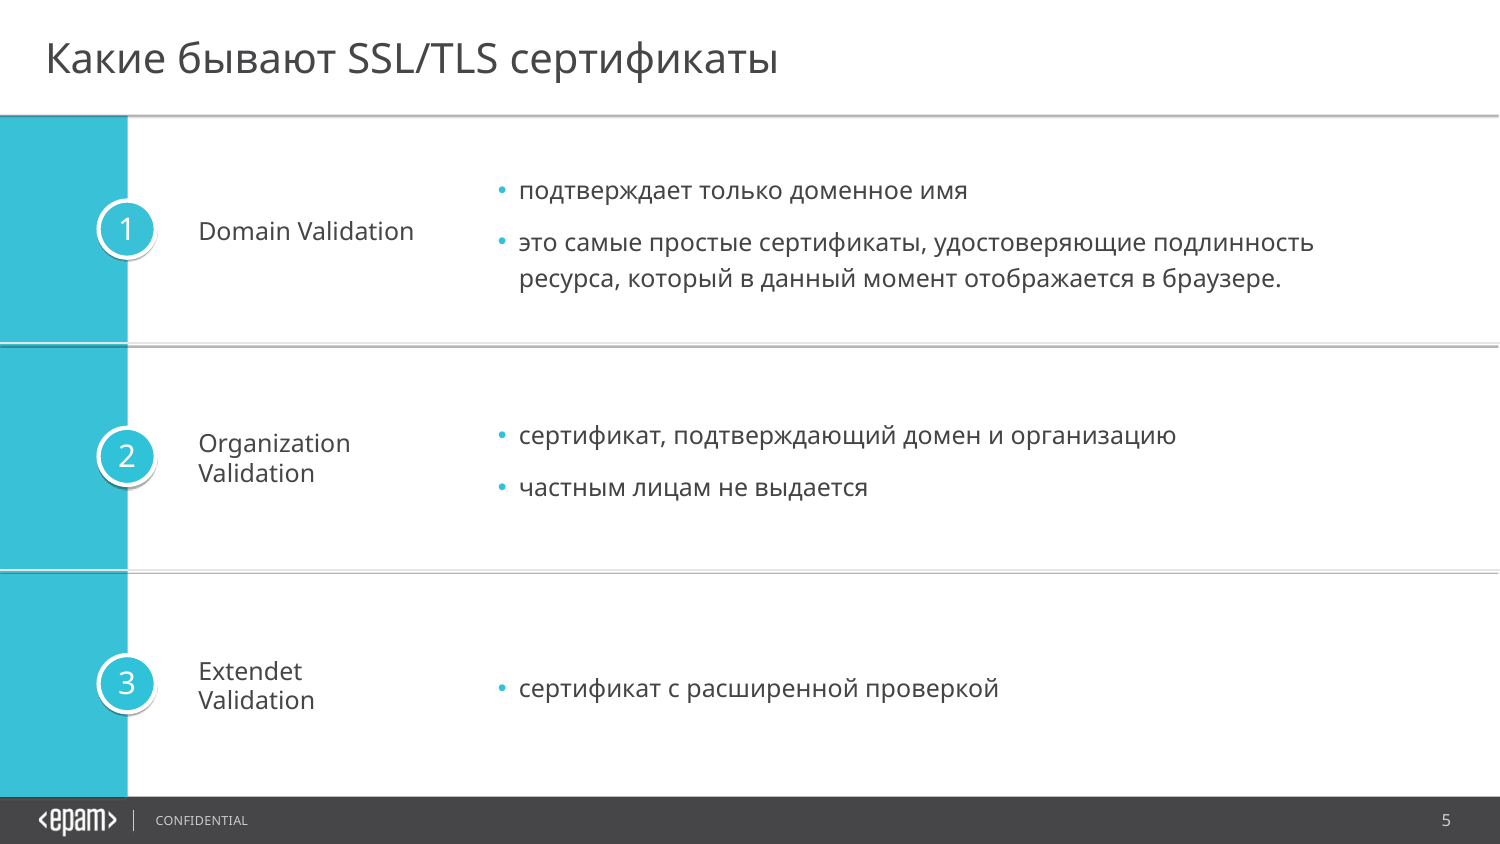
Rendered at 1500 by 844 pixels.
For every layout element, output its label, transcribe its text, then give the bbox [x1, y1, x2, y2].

list Organization Validation [183, 378, 436, 537]
list подтверждает только доменное имя это самые простые сертификаты, удостоверяющие подлинность ресурса, который в данный момент отображается в браузере. [483, 151, 1436, 310]
list сертификат, подтверждающий домен и организацию частным лицам не выдается [483, 378, 1436, 537]
list Extendet Validation [183, 606, 436, 764]
list Domain Validation [183, 151, 436, 310]
picture [38, 808, 117, 837]
list Какие бывают SSL/TLS сертификаты [0, 0, 1500, 115]
list сертификат с расширенной проверкой [483, 606, 1436, 764]
